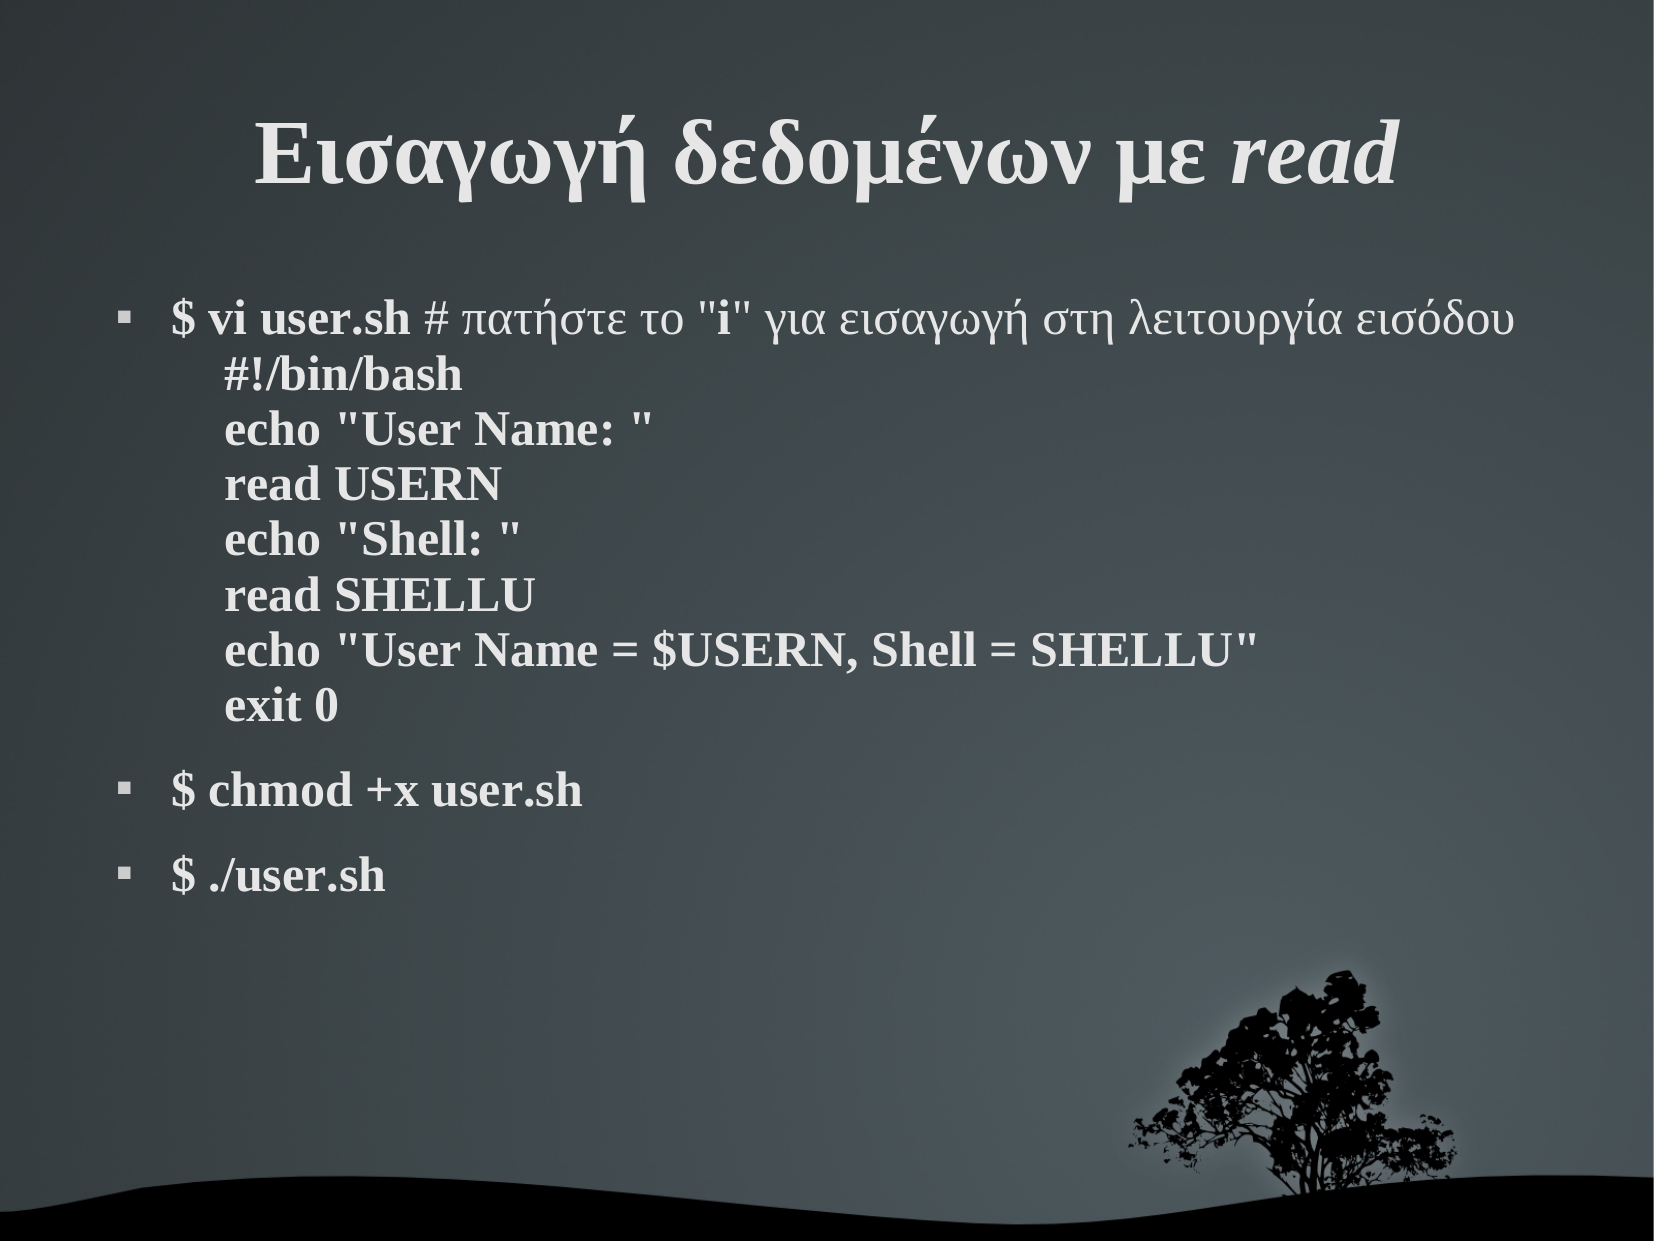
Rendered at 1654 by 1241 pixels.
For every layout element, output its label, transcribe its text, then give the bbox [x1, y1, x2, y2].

picture [0, 0, 1654, 1241]
list $ vi user.sh # πατήστε το "i" για εισαγωγή στη λειτουργία εισόδου #!/bin/bash echo "User Name: " read USERN echo "Shell: " read SHELLU echo "User Name = $USERN, Shell = SHELLU" exit 0 $ chmod +x user.sh $ ./user.sh [82, 290, 1571, 1109]
title Εισαγωγή δεδομένων με read [82, 49, 1571, 257]
